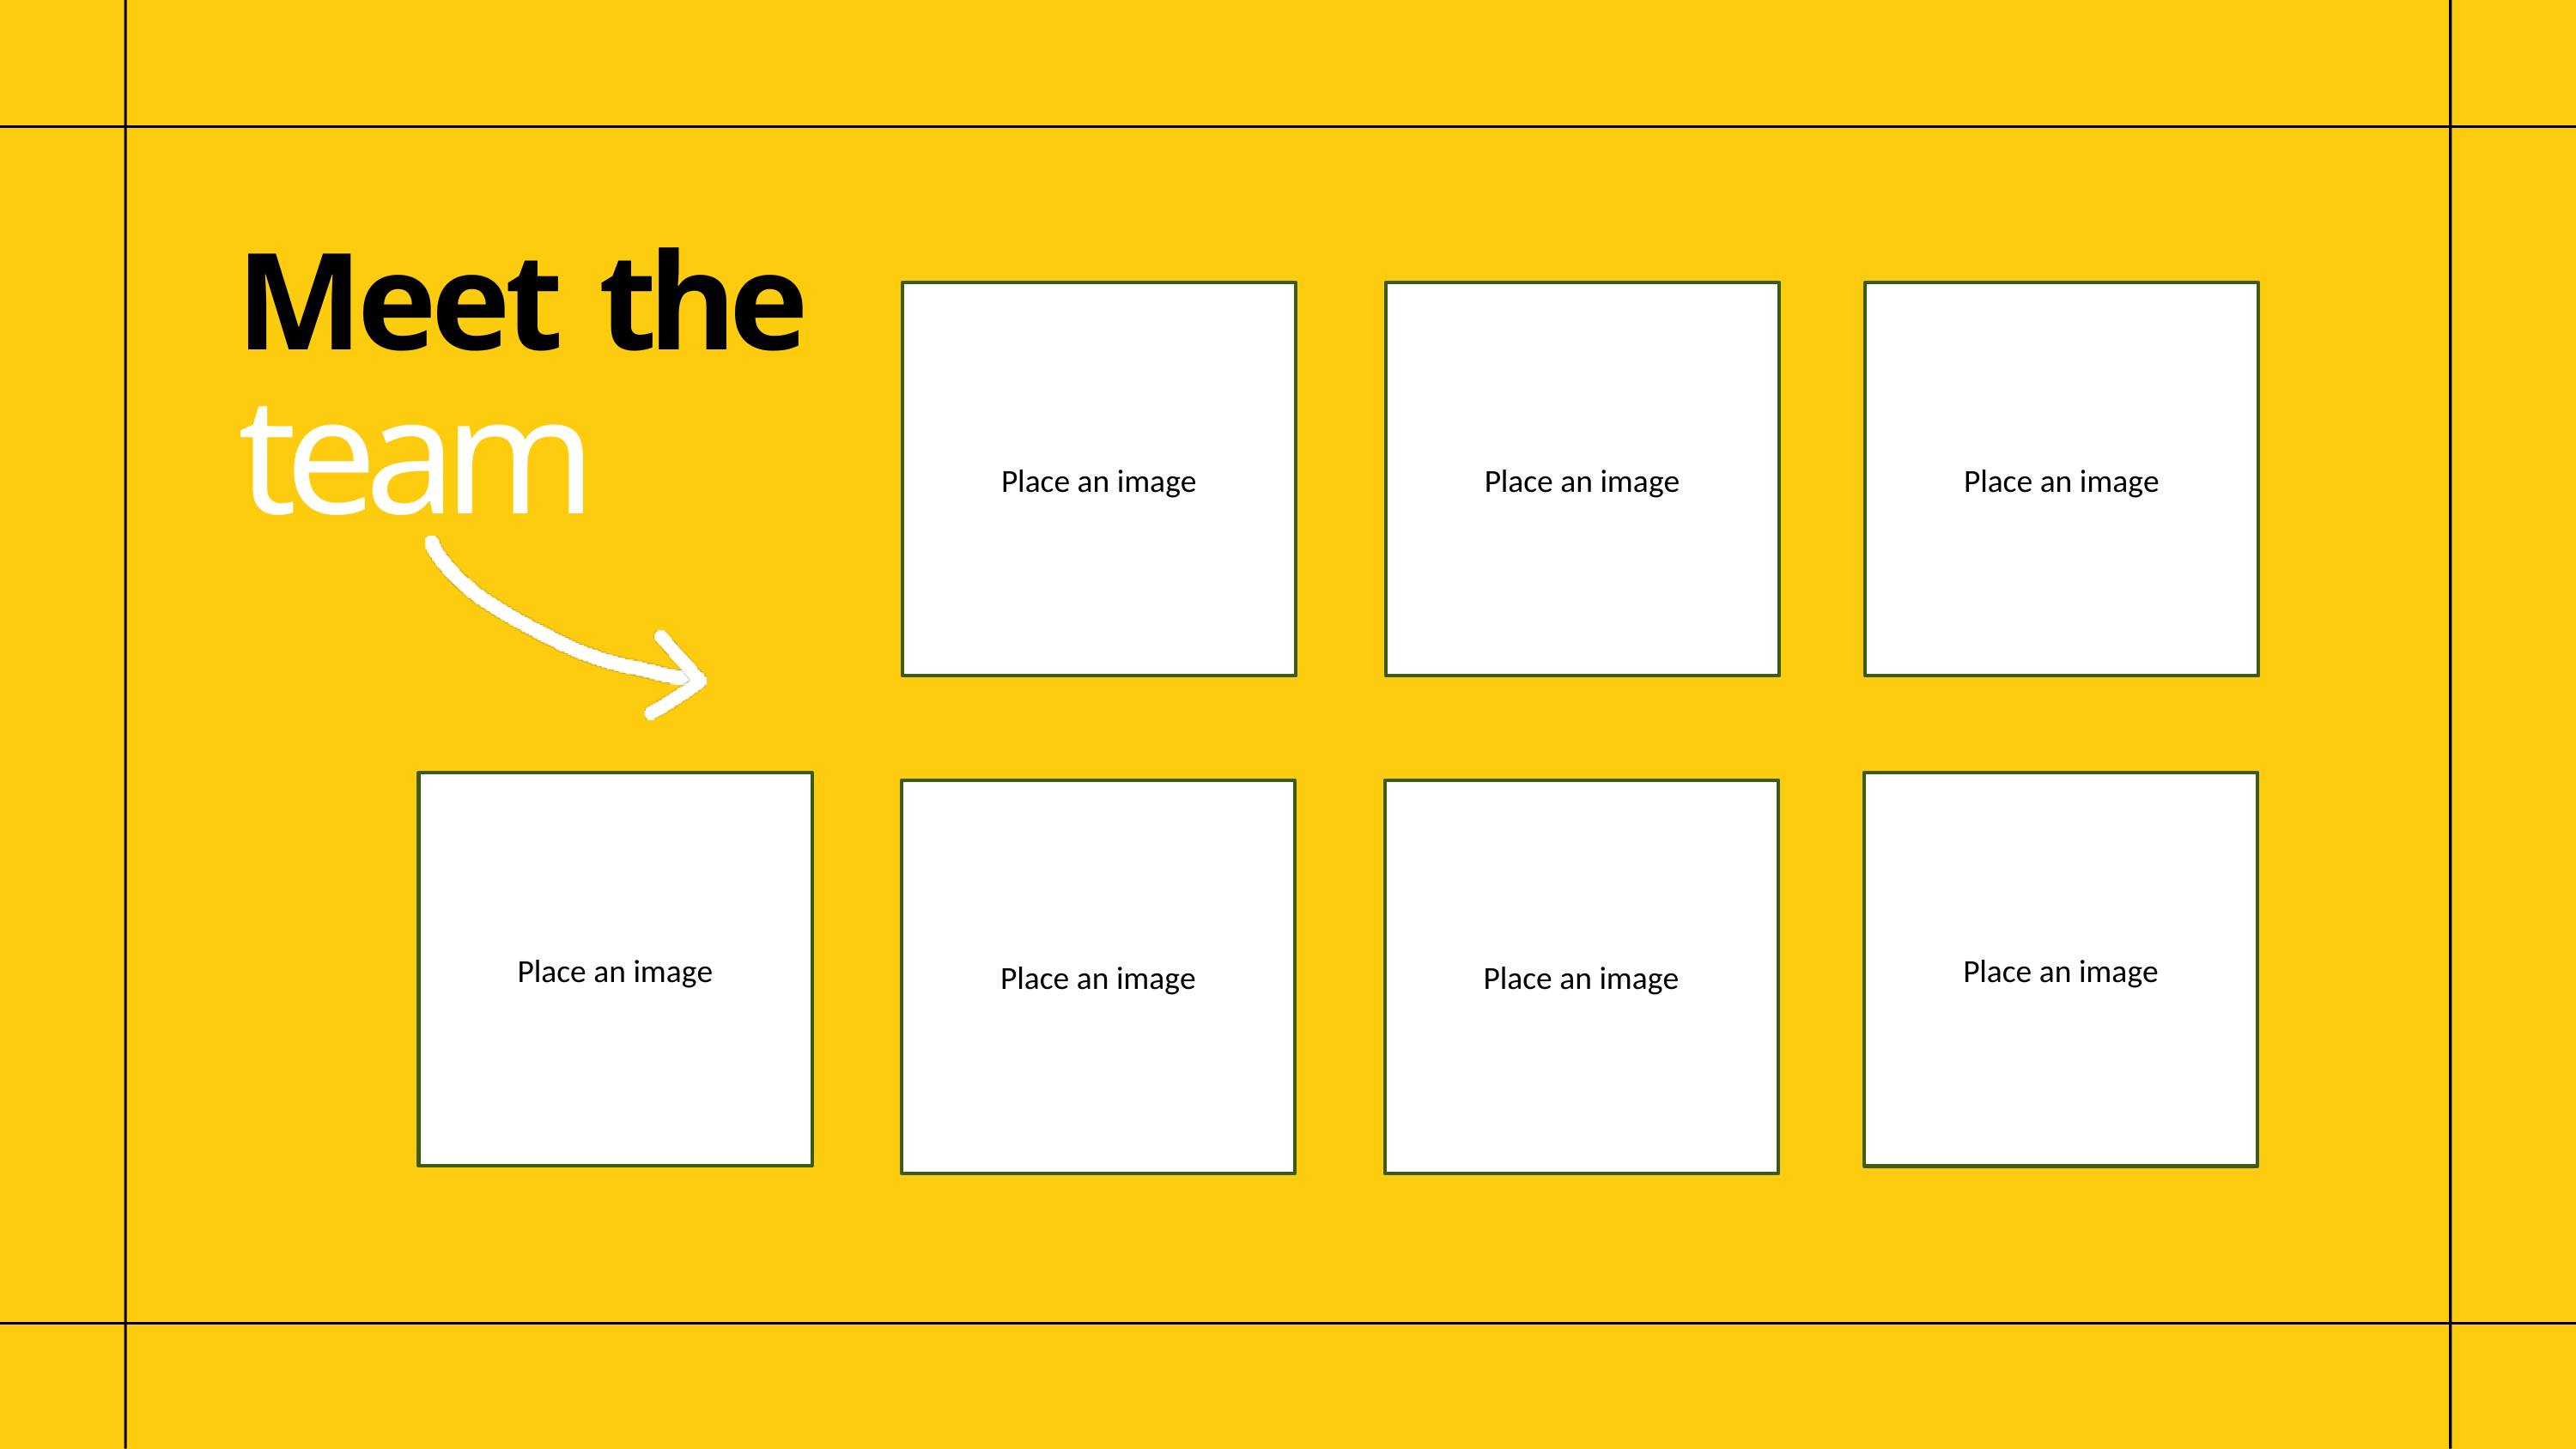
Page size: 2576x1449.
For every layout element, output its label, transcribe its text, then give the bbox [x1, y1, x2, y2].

picture [425, 536, 707, 720]
title Meet the team [234, 239, 870, 682]
text_box Place an image [1864, 773, 2257, 1167]
text_box Place an image [1386, 282, 1779, 676]
text_box Place an image [1385, 780, 1778, 1173]
text_box Place an image [902, 282, 1296, 676]
text_box Place an image [419, 773, 812, 1166]
text_box Place an image [902, 780, 1295, 1173]
text_box Place an image [1865, 282, 2258, 676]
